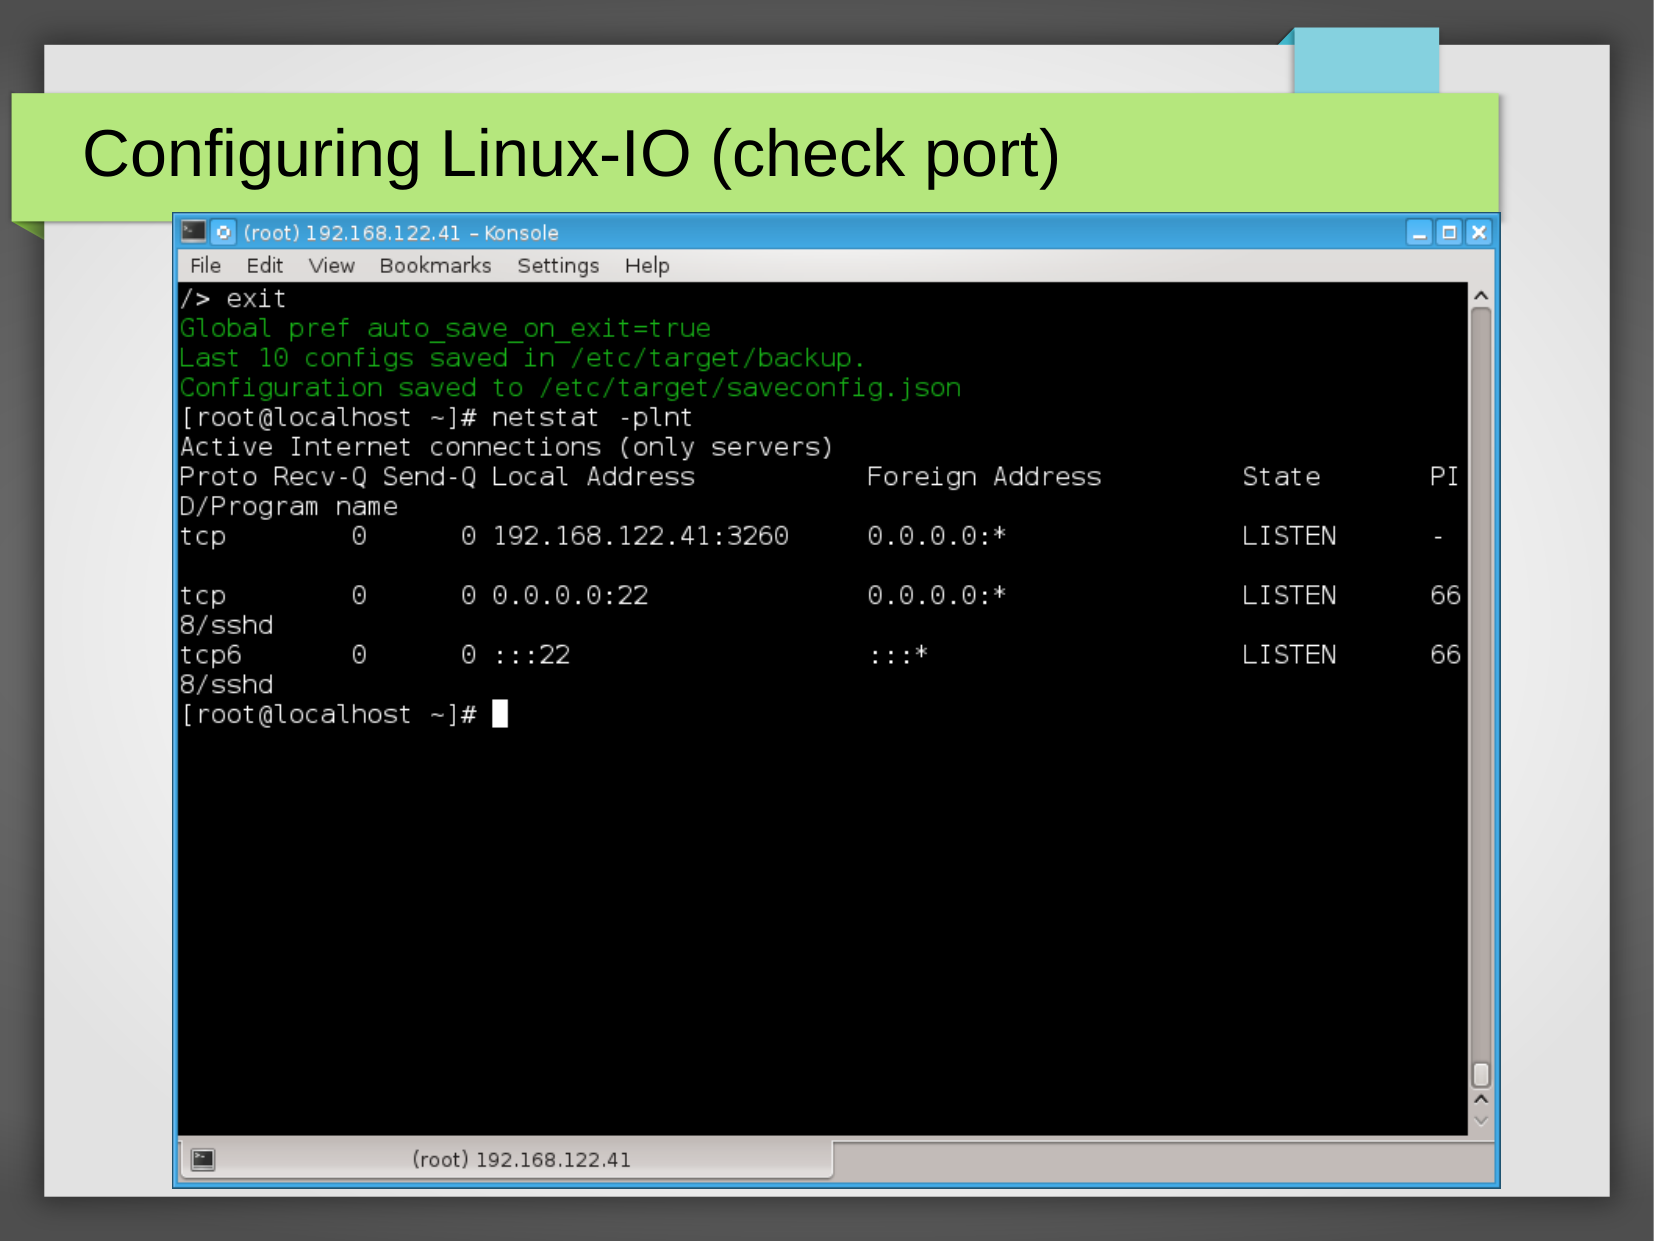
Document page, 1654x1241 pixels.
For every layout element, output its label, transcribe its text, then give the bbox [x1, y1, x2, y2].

picture [0, 0, 1654, 1241]
title Configuring Linux-IO (check port) [82, 94, 1264, 213]
